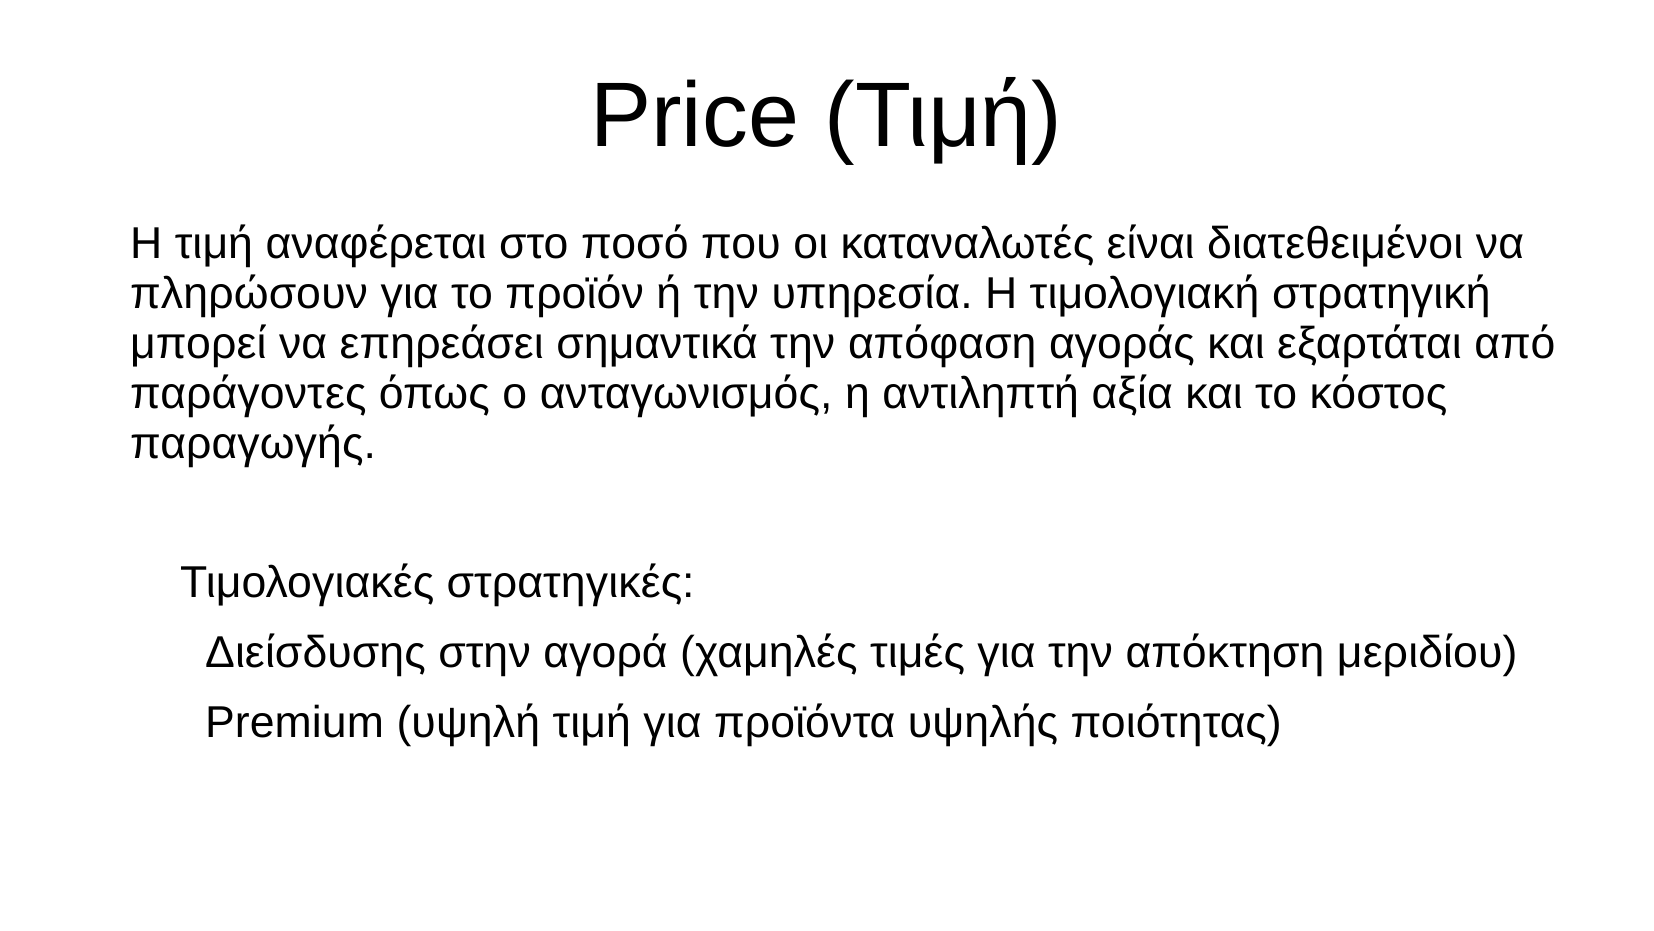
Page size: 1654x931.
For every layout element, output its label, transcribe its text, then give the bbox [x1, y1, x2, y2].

list Η τιμή αναφέρεται στο ποσό που οι καταναλωτές είναι διατεθειμένοι να πληρώσουν για το προϊόν ή την υπηρεσία. Η τιμολογιακή στρατηγική μπορεί να επηρεάσει σημαντικά την απόφαση αγοράς και εξαρτάται από παράγοντες όπως ο ανταγωνισμός, η αντιληπτή αξία και το κόστος παραγωγής. Τιμολογιακές στρατηγικές: Διείσδυσης στην αγορά (χαμηλές τιμές για την απόκτηση μεριδίου) Premium (υψηλή τιμή για προϊόντα υψηλής ποιότητας) [82, 217, 1571, 758]
title Price (Τιμή) [82, 37, 1571, 193]
